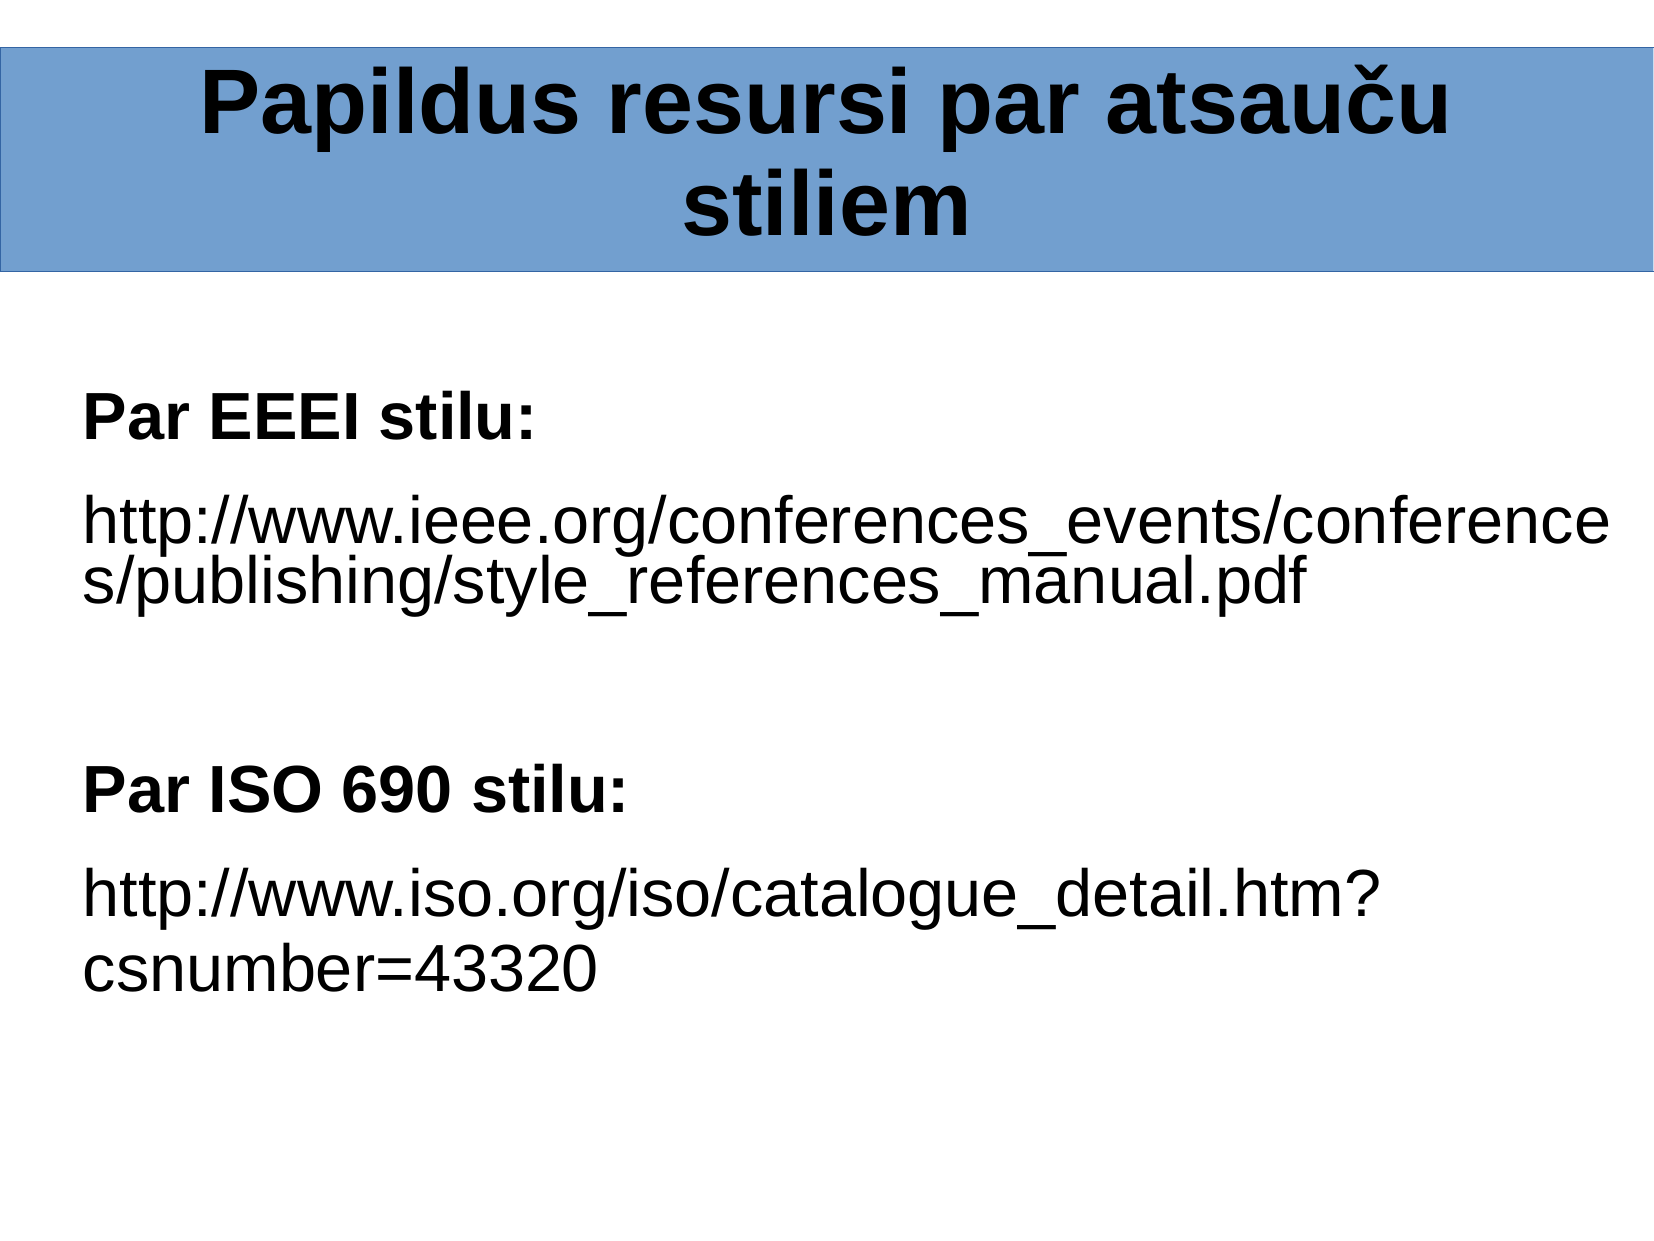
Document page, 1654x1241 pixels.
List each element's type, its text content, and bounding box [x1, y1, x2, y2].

title Papildus resursi par atsauču stiliem [82, 49, 1571, 257]
list Par EEEI stilu: http://www.ieee.org/conferences_events/conferences/publishing/style_references_manual.pdf Par ISO 690 stilu: http://www.iso.org/iso/catalogue_detail.htm?csnumber=43320 [82, 378, 1619, 1099]
text_box [0, 47, 1654, 272]
